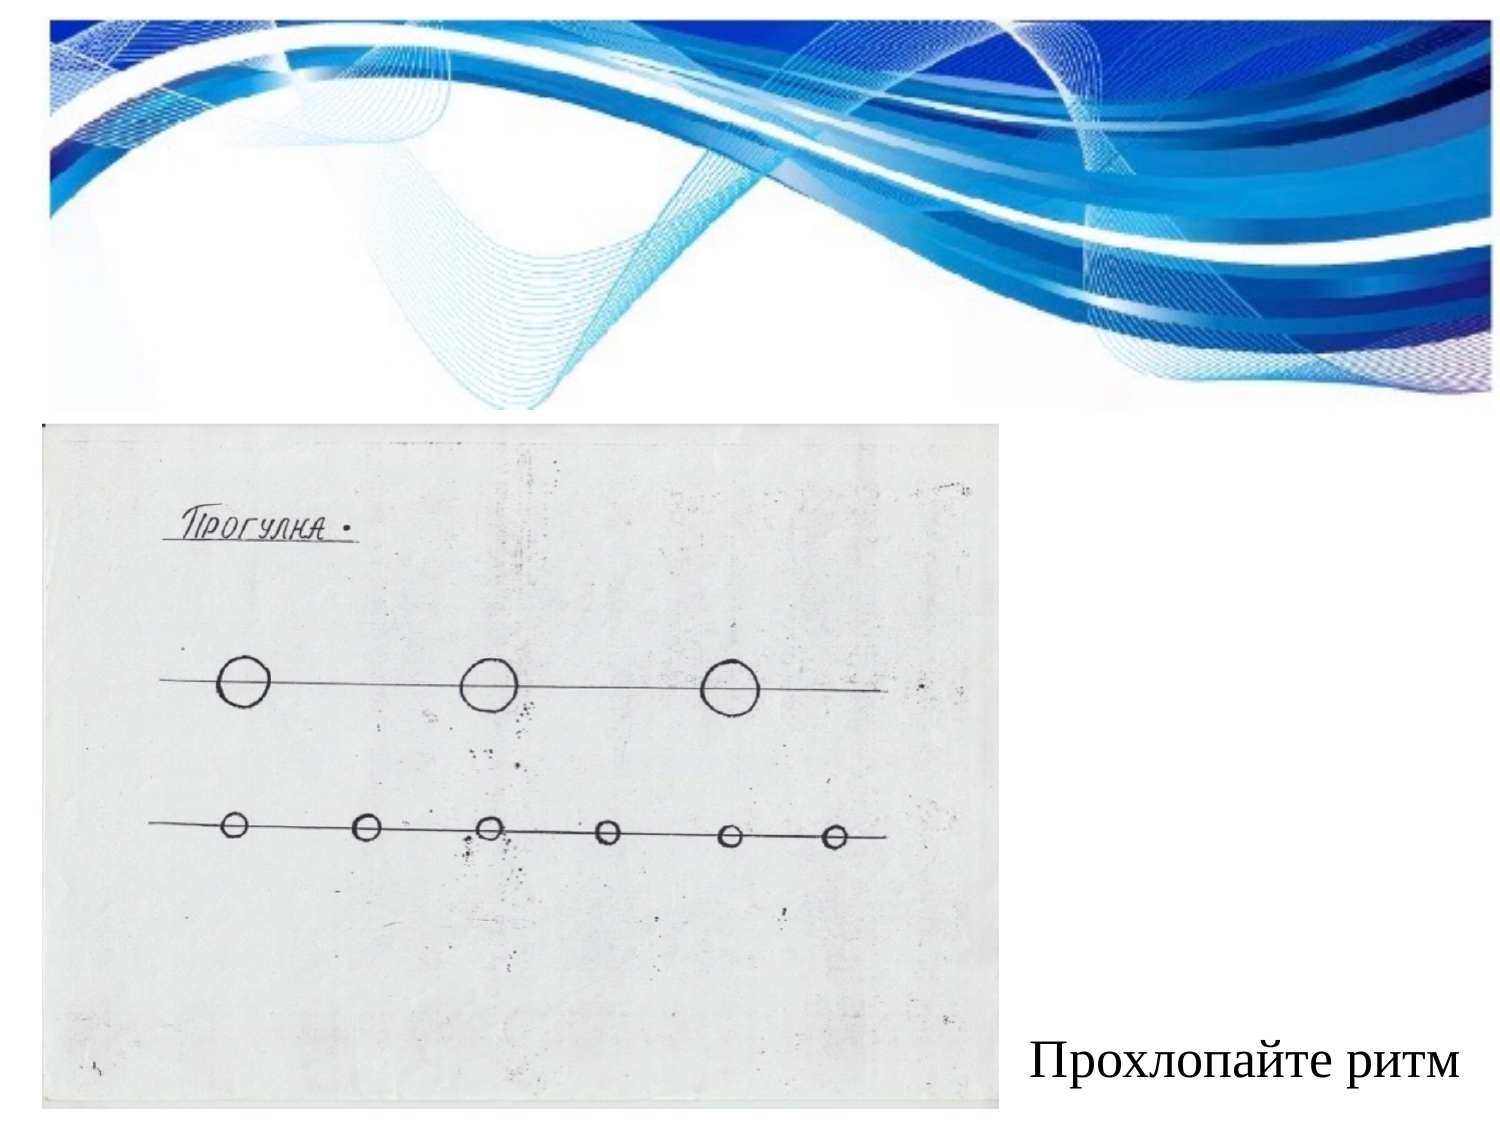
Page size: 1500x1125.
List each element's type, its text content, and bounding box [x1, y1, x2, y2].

picture [41, 424, 999, 1109]
title Прохлопайте ритм [1015, 828, 1500, 1125]
picture [41, 16, 1500, 410]
